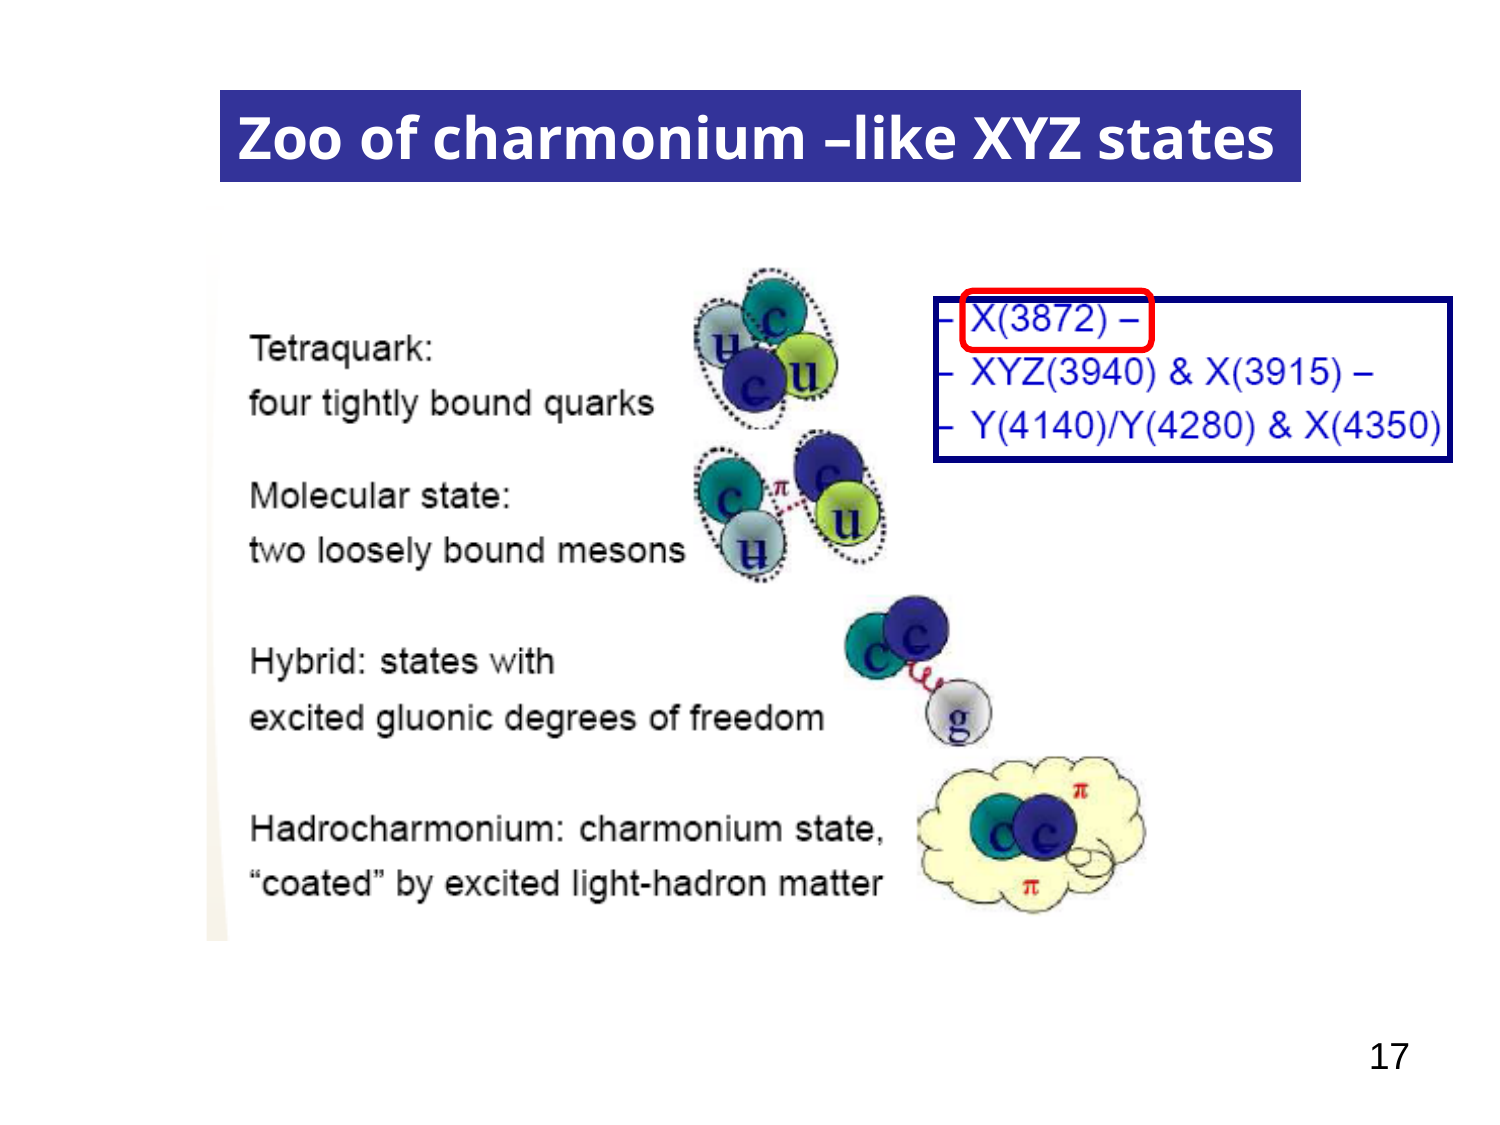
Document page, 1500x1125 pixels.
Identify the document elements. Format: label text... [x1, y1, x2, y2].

picture [206, 66, 1412, 941]
picture [939, 302, 1447, 457]
text_box <number> [1074, 1024, 1426, 1103]
text_box Zoo of charmonium –like XYZ states [223, 93, 1299, 179]
picture [966, 302, 1148, 346]
